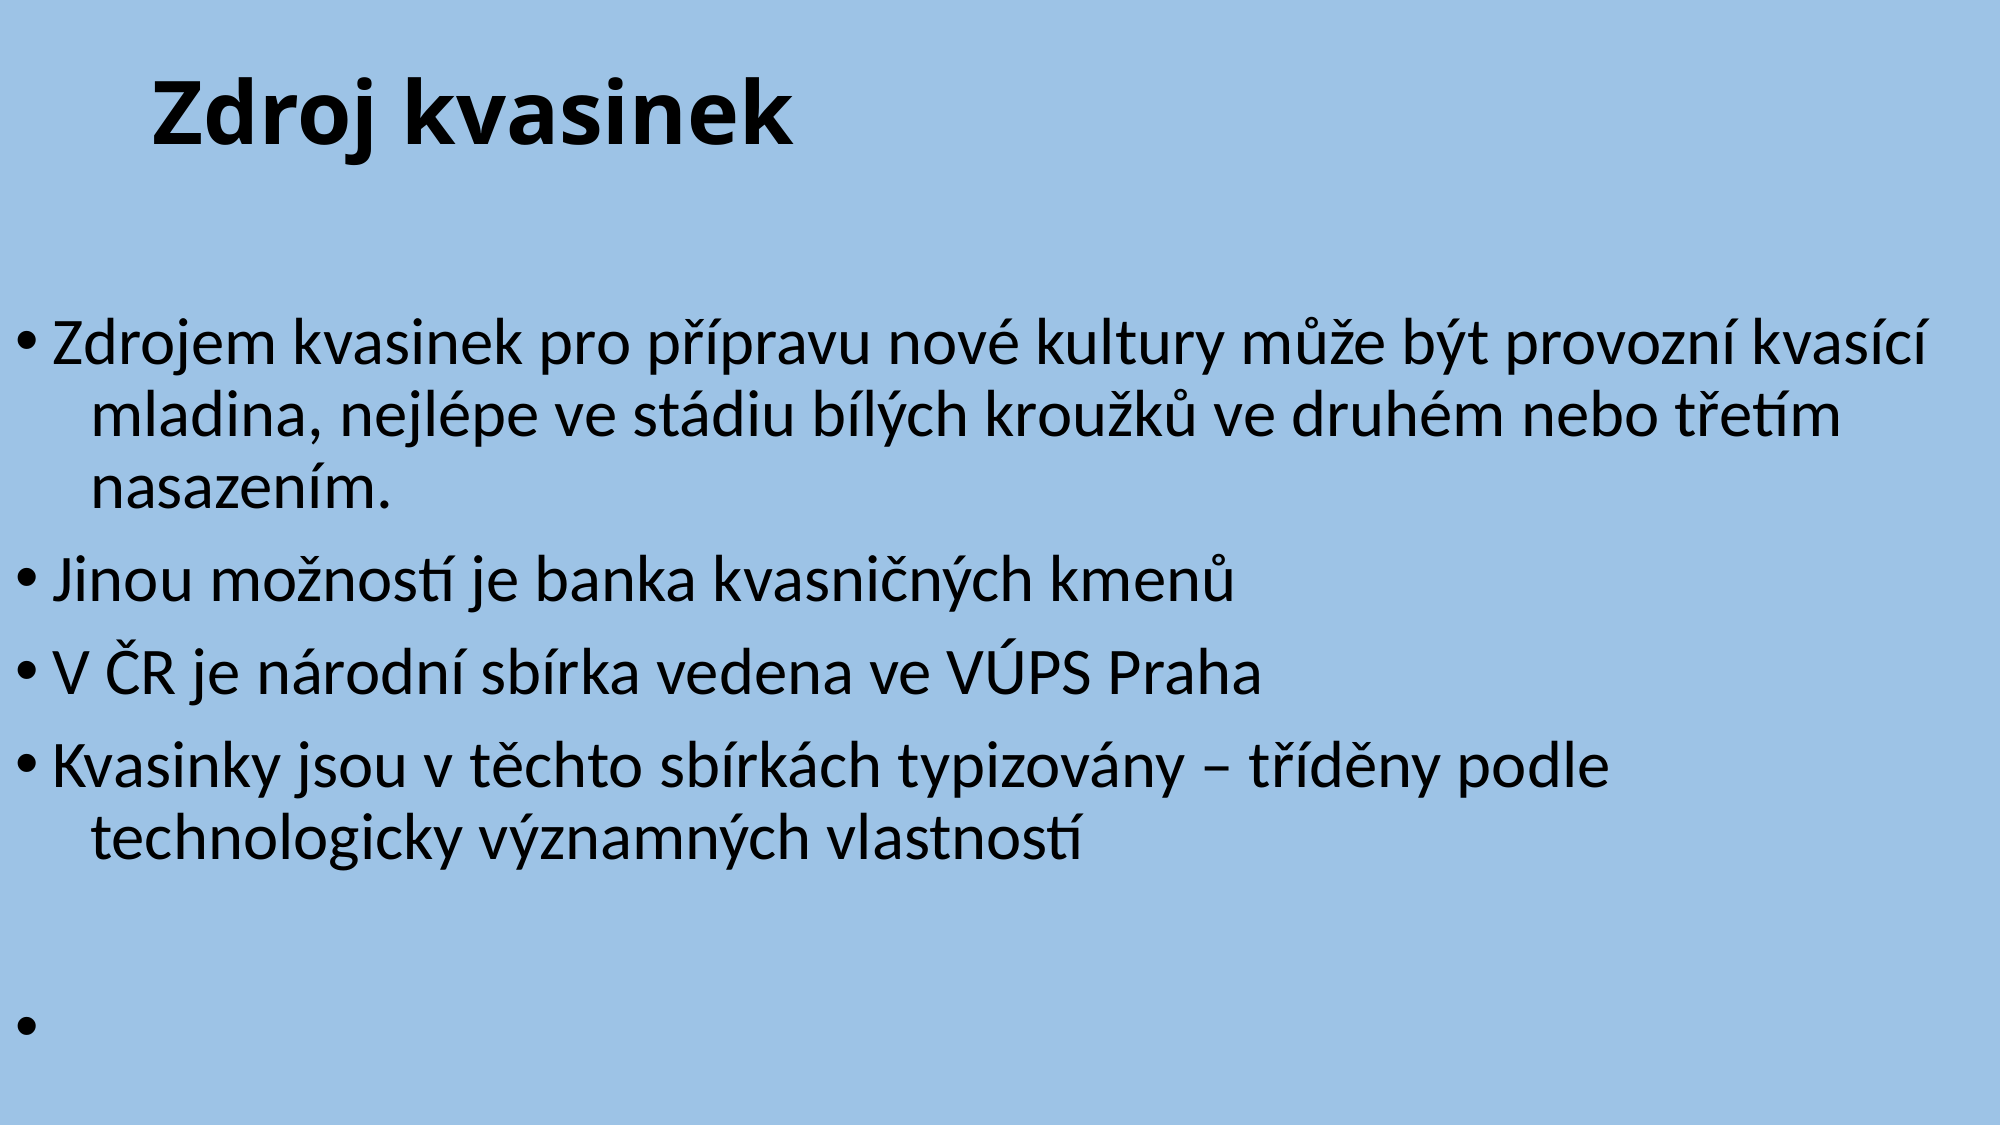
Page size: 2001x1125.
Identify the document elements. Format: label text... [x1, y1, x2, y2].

list Zdrojem kvasinek pro přípravu nové kultury může být provozní kvasící mladina, nejlépe ve stádiu bílých kroužků ve druhém nebo třetím nasazením. Jinou možností je banka kvasničných kmenů V ČR je národní sbírka vedena ve VÚPS Praha Kvasinky jsou v těchto sbírkách typizovány – tříděny podle technologicky významných vlastností [0, 299, 2000, 1014]
title Zdroj kvasinek [137, 59, 1863, 278]
